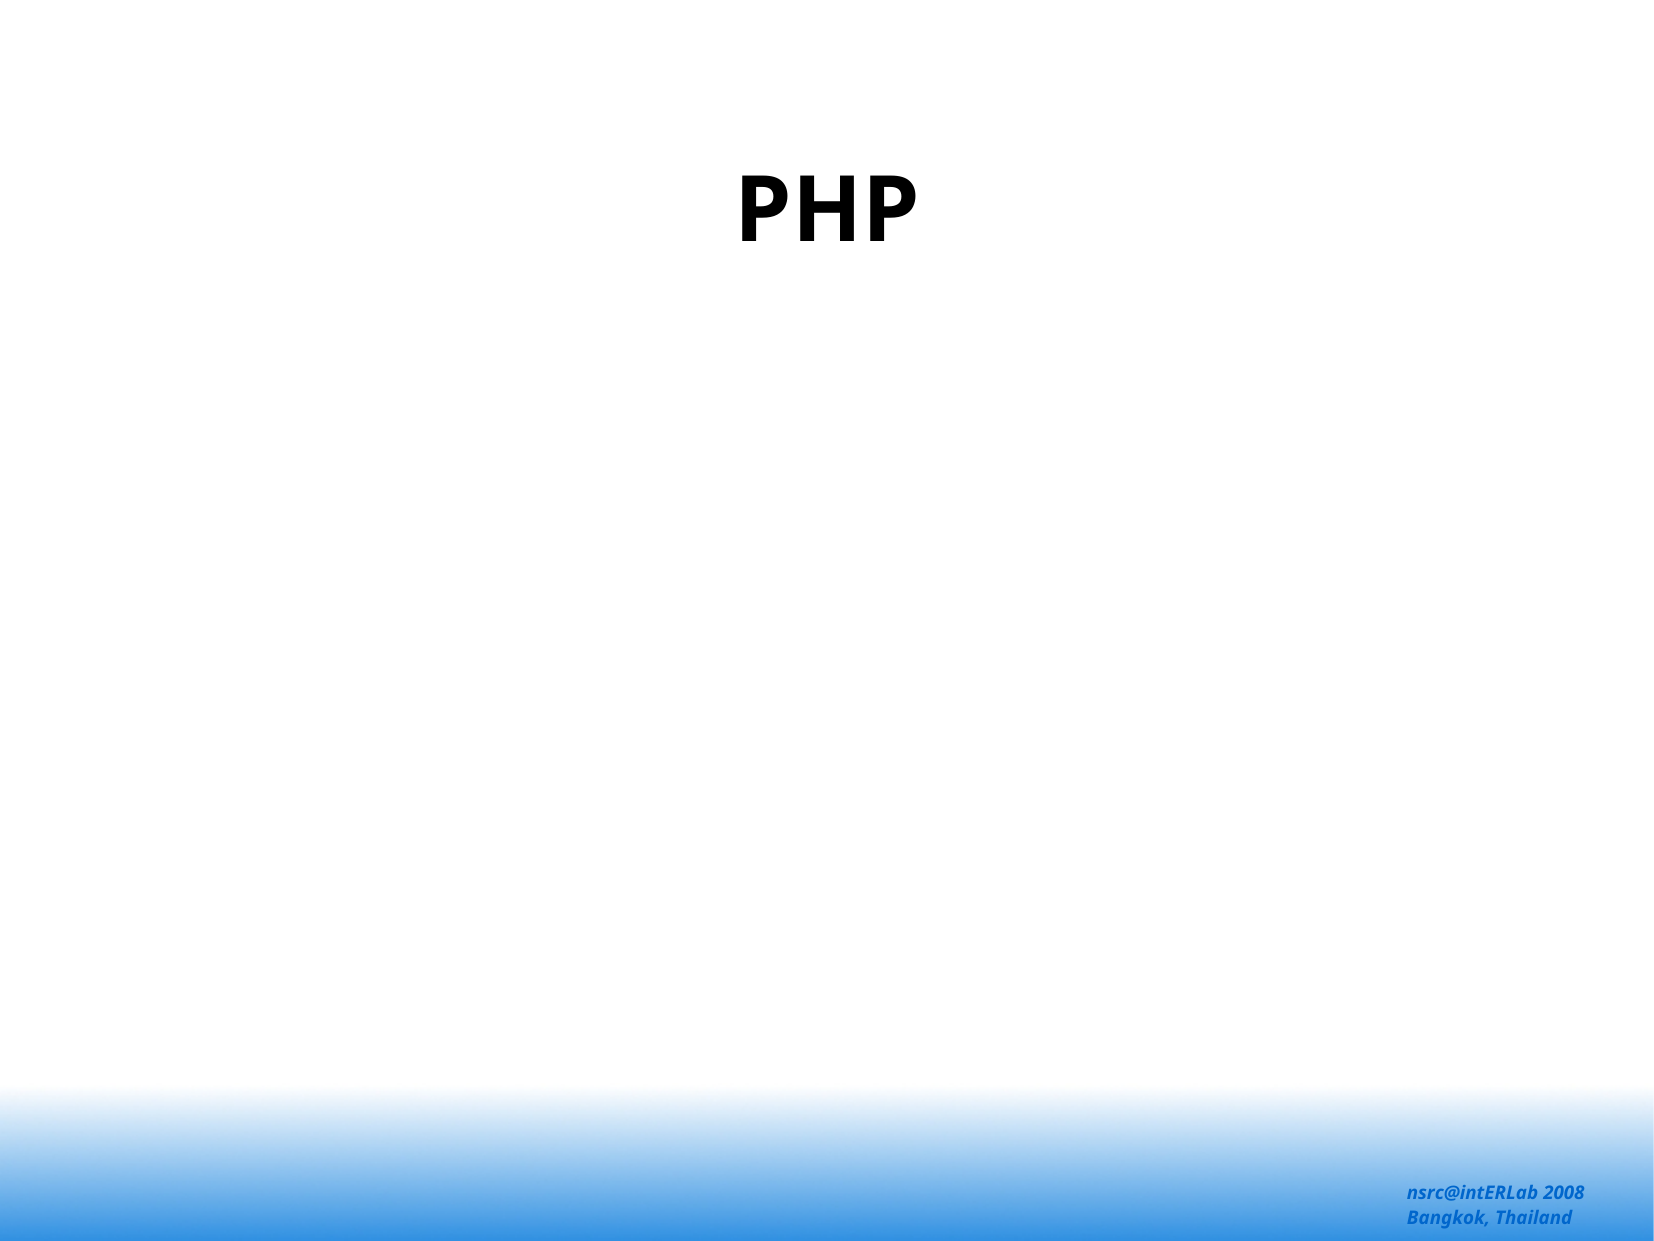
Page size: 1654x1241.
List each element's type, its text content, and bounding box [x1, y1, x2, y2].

picture [0, 1083, 1654, 1241]
title PHP [121, 102, 1534, 310]
